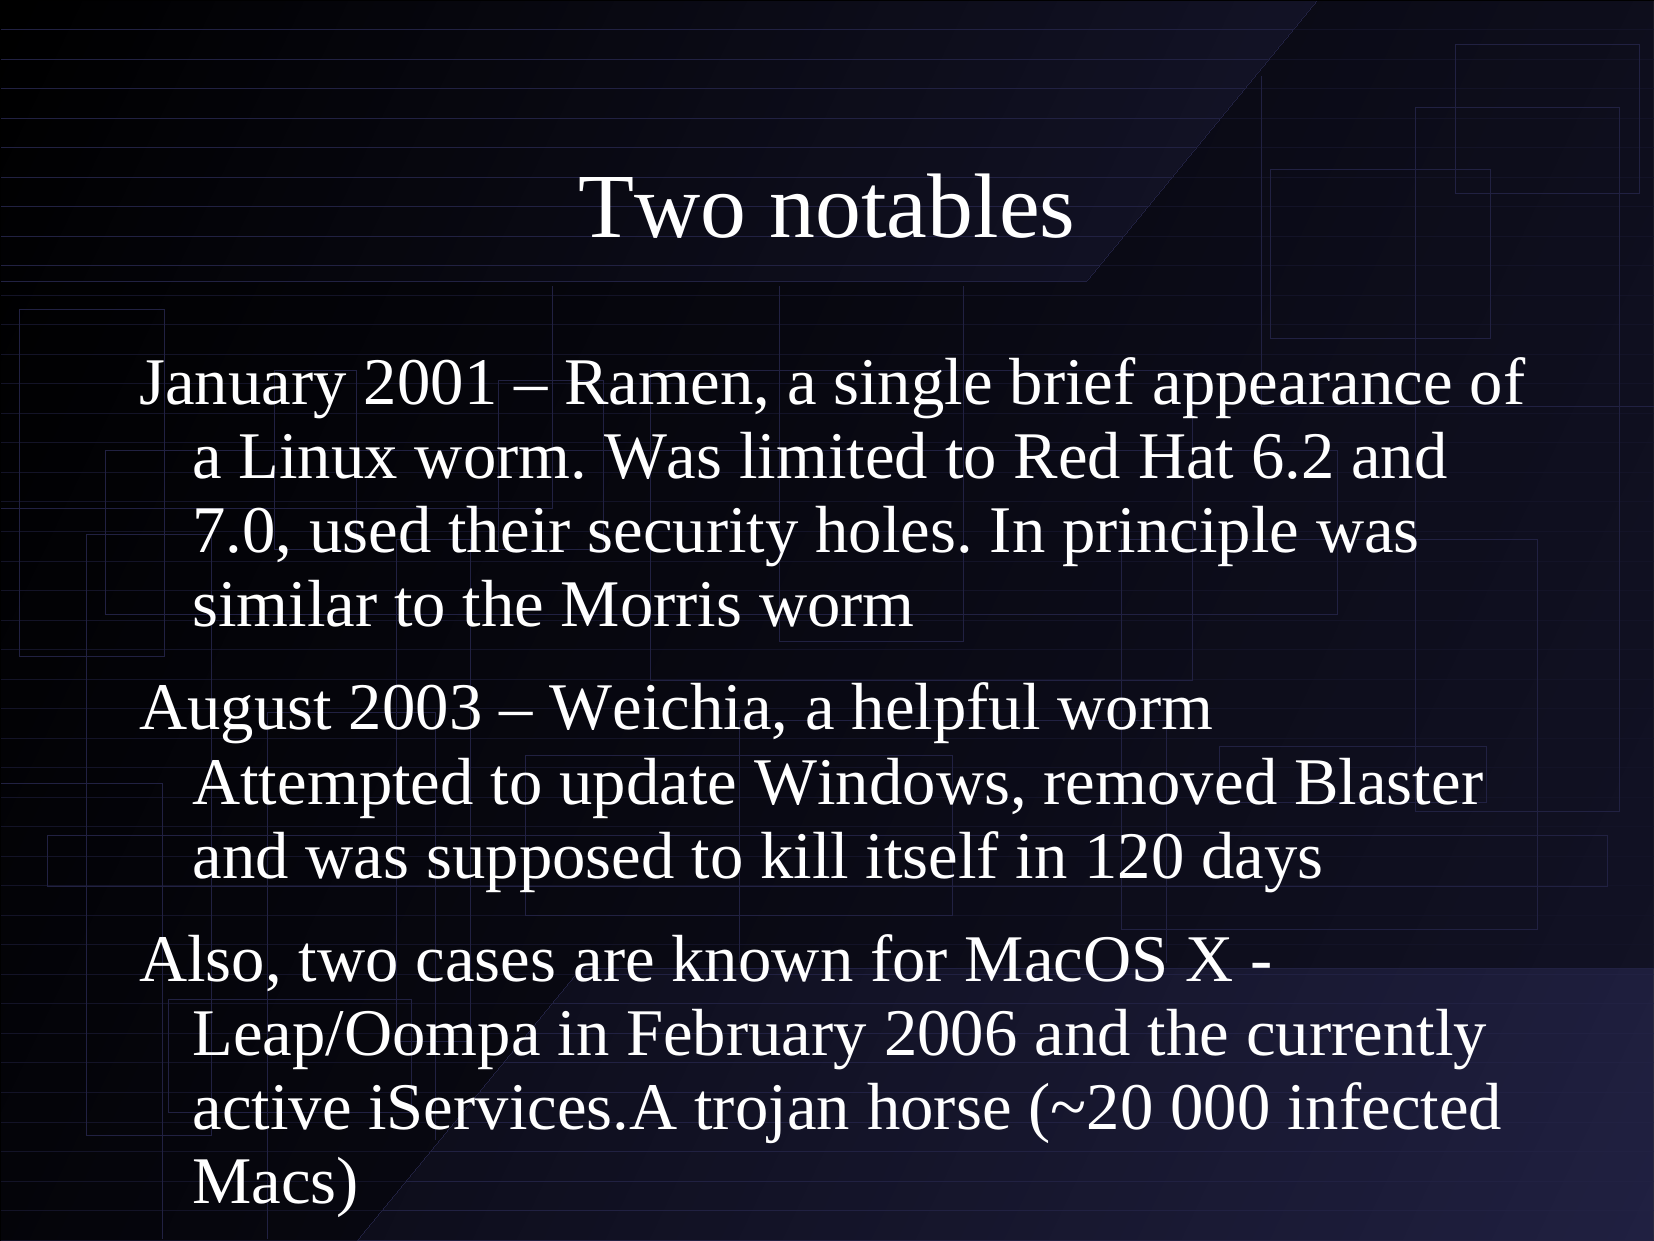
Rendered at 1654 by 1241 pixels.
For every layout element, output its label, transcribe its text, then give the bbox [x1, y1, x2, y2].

list January 2001 – Ramen, a single brief appearance of a Linux worm. Was limited to Red Hat 6.2 and 7.0, used their security holes. In principle was similar to the Morris worm August 2003 – Weichia, a helpful worm Attempted to update Windows, removed Blaster and was supposed to kill itself in 120 days Also, two cases are known for MacOS X - Leap/Oompa in February 2006 and the currently active iServices.A trojan horse (~20 000 infected Macs) [121, 344, 1534, 1145]
title Two notables [121, 102, 1534, 311]
